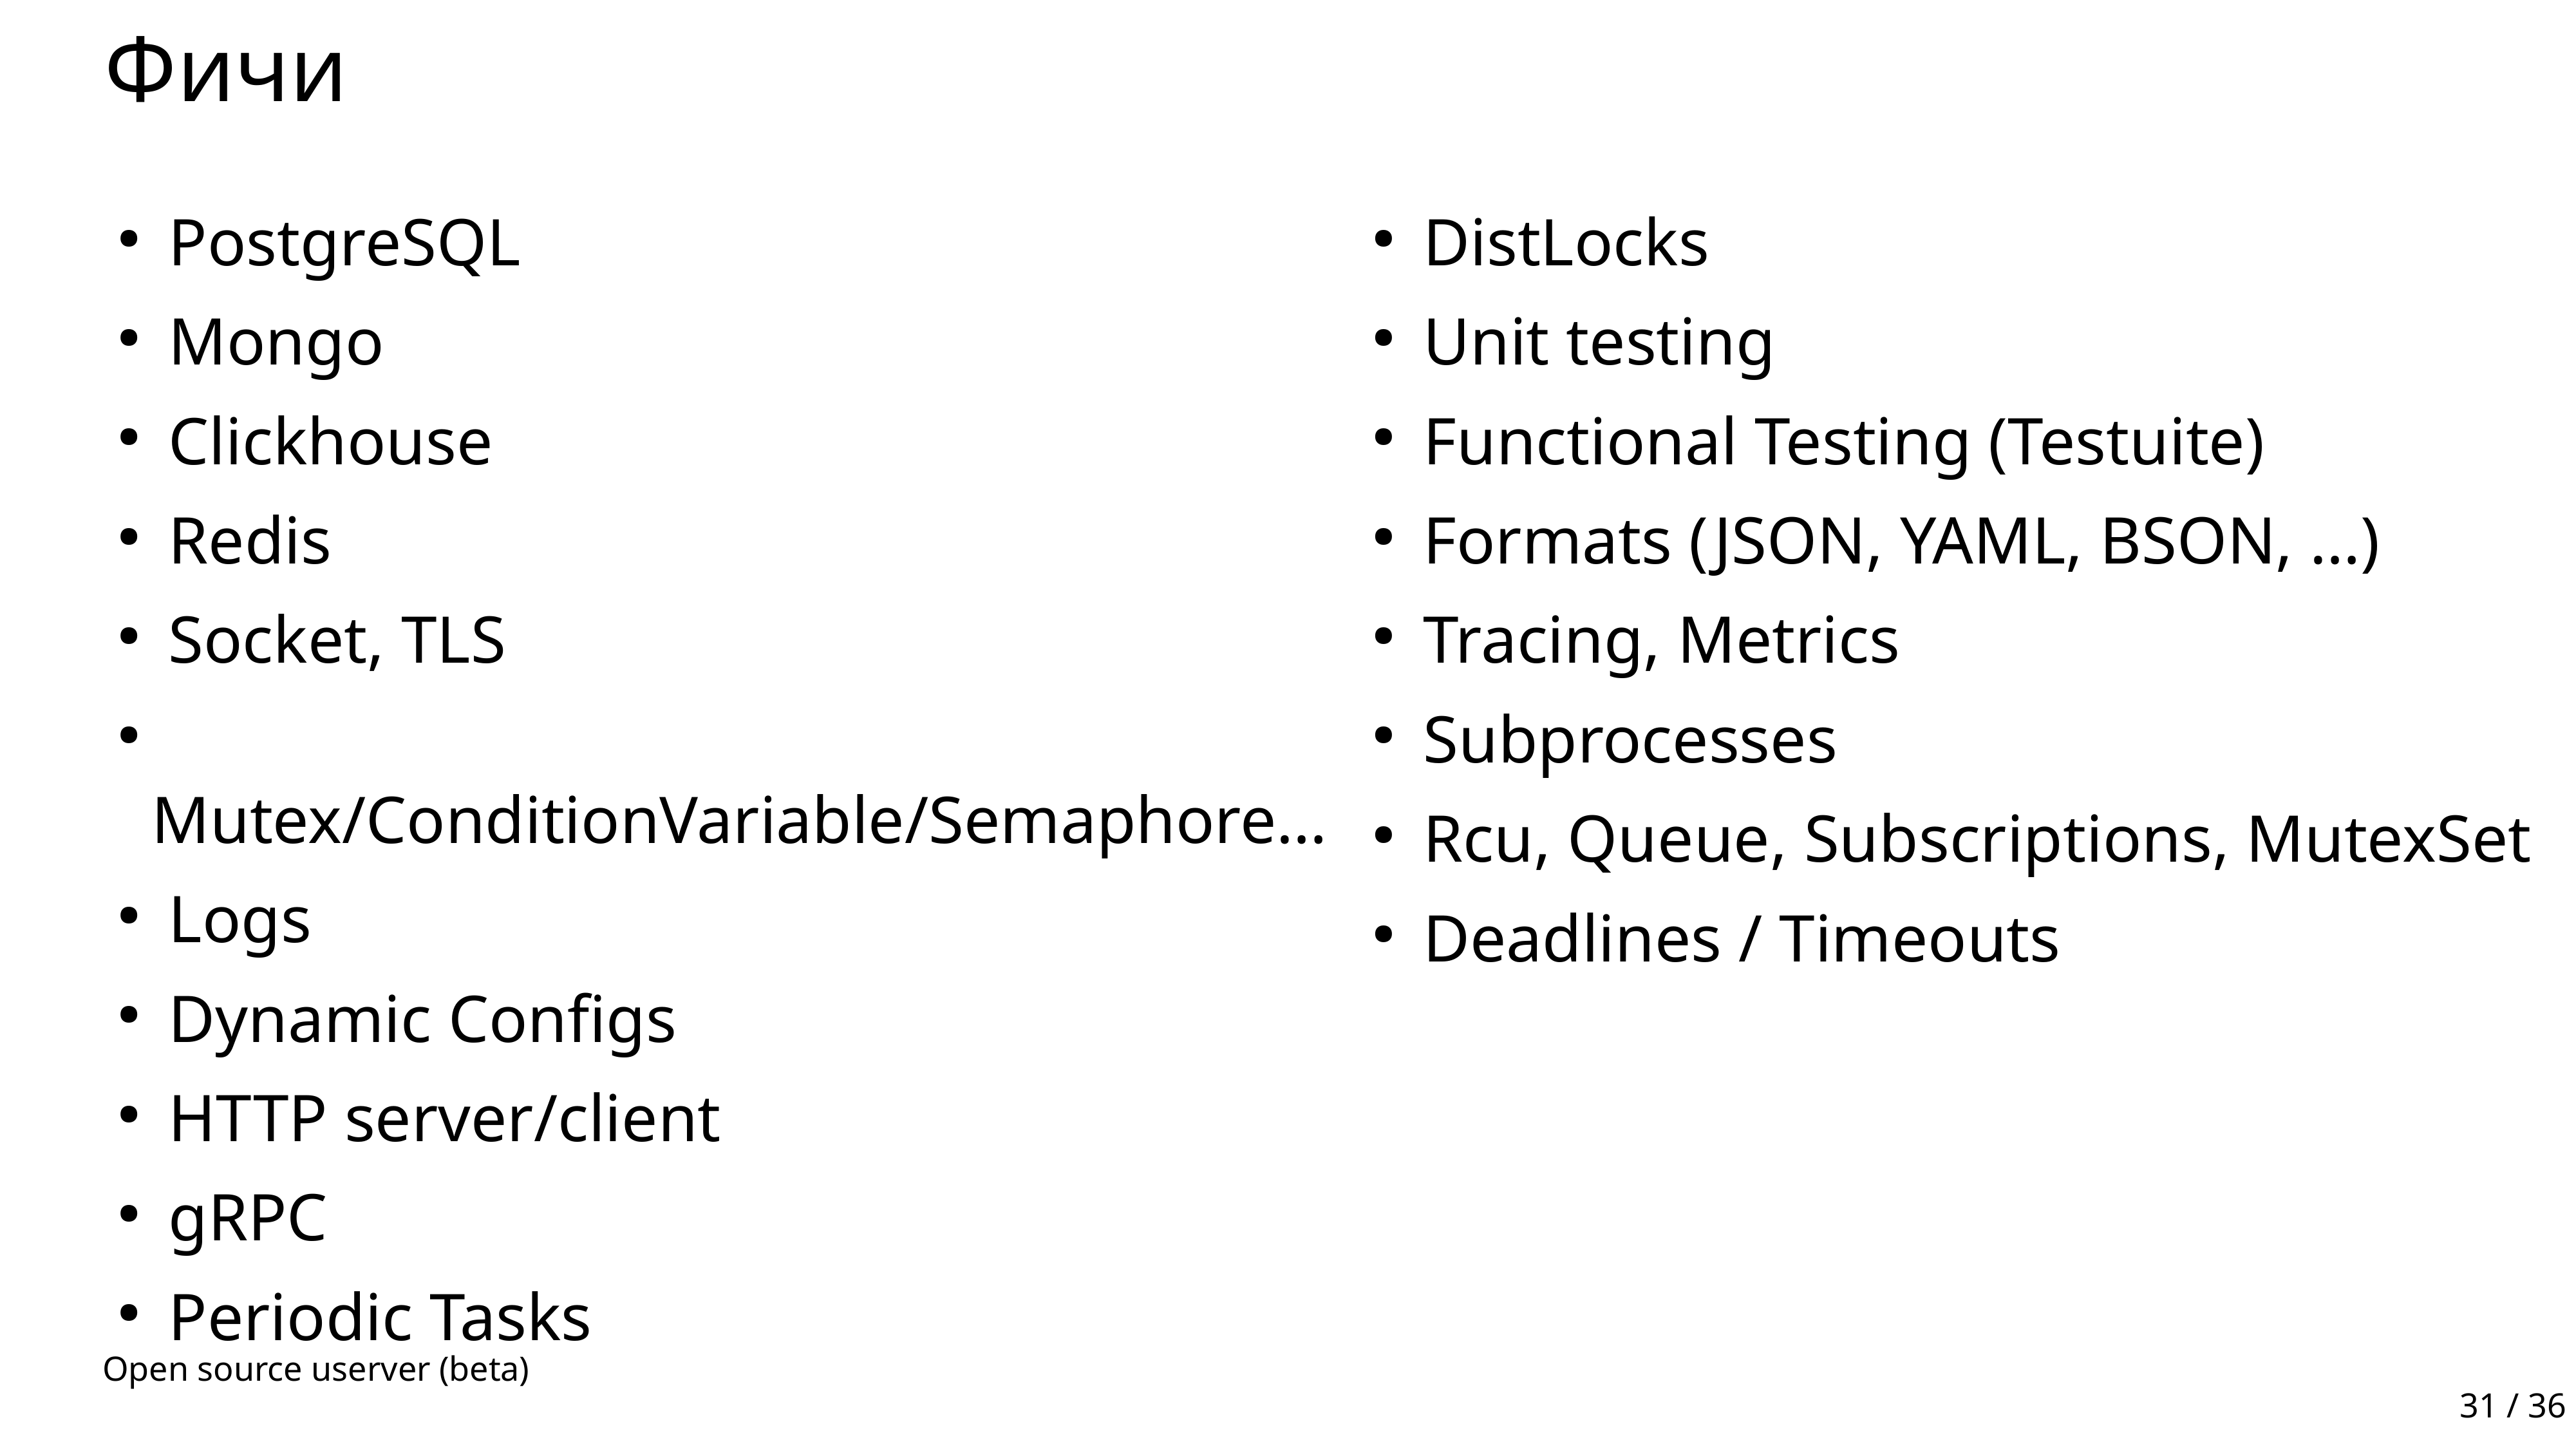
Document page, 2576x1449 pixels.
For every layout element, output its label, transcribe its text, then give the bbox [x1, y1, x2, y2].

list Open source userver (beta) [93, 1338, 1190, 1393]
list DistLocks Unit testing Functional Testing (Testuite) Formats (JSON, YAML, BSON, …) Tracing, Metrics Subprocesses Rcu, Queue, Subscriptions, MutexSet Deadlines / Timeouts [1351, 193, 2576, 1361]
list PostgreSQL Mongo Clickhouse Redis Socket, TLS Mutex/ConditionVariable/Semaphore… Logs Dynamic Configs HTTP server/client gRPC Periodic Tasks [97, 193, 1343, 1361]
list <number> / 36 [1479, 1376, 2576, 1431]
title Фичи [95, 19, 2576, 155]
